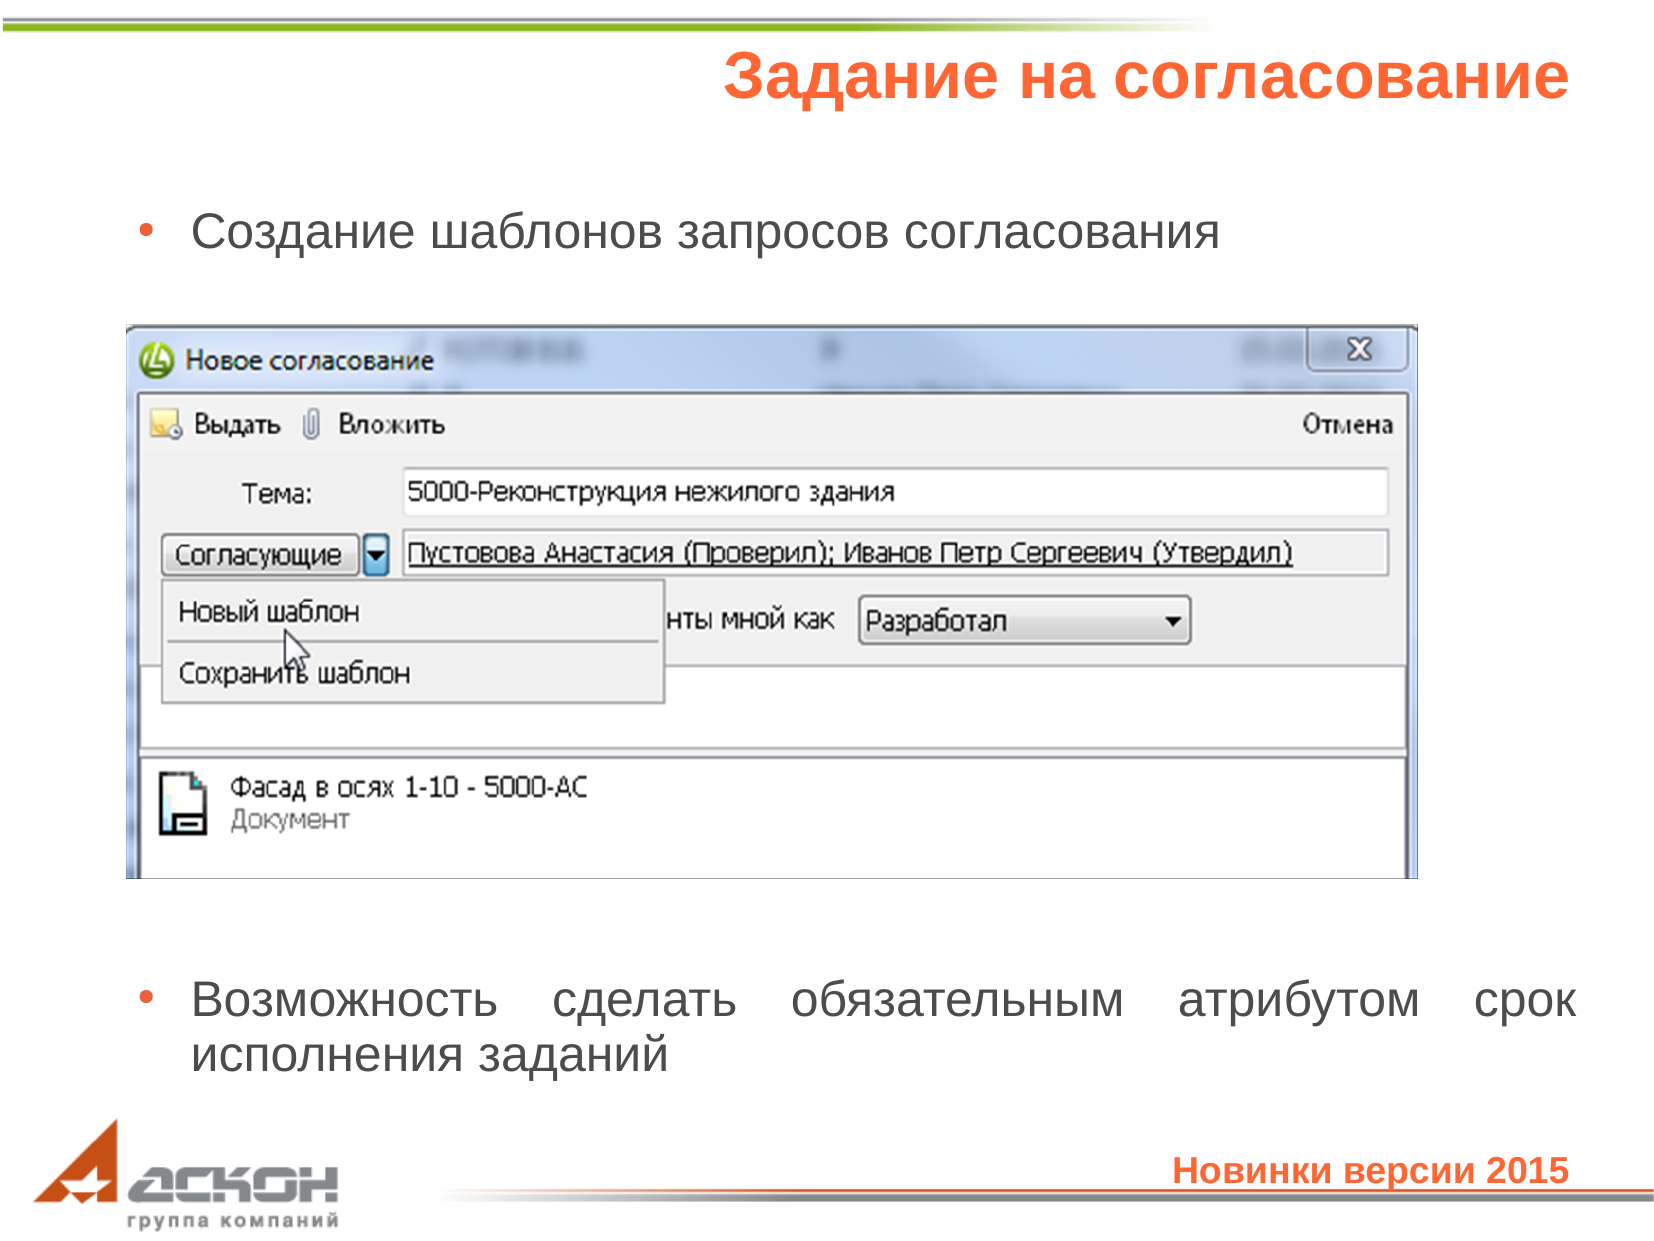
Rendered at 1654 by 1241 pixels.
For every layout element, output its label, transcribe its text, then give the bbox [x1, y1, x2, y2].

title Задание на согласование [82, 25, 1571, 125]
picture [2, 0, 1654, 1241]
list Создание шаблонов запросов согласования Возможность сделать обязательным атрибутом срок исполнения заданий [88, 118, 1577, 1152]
